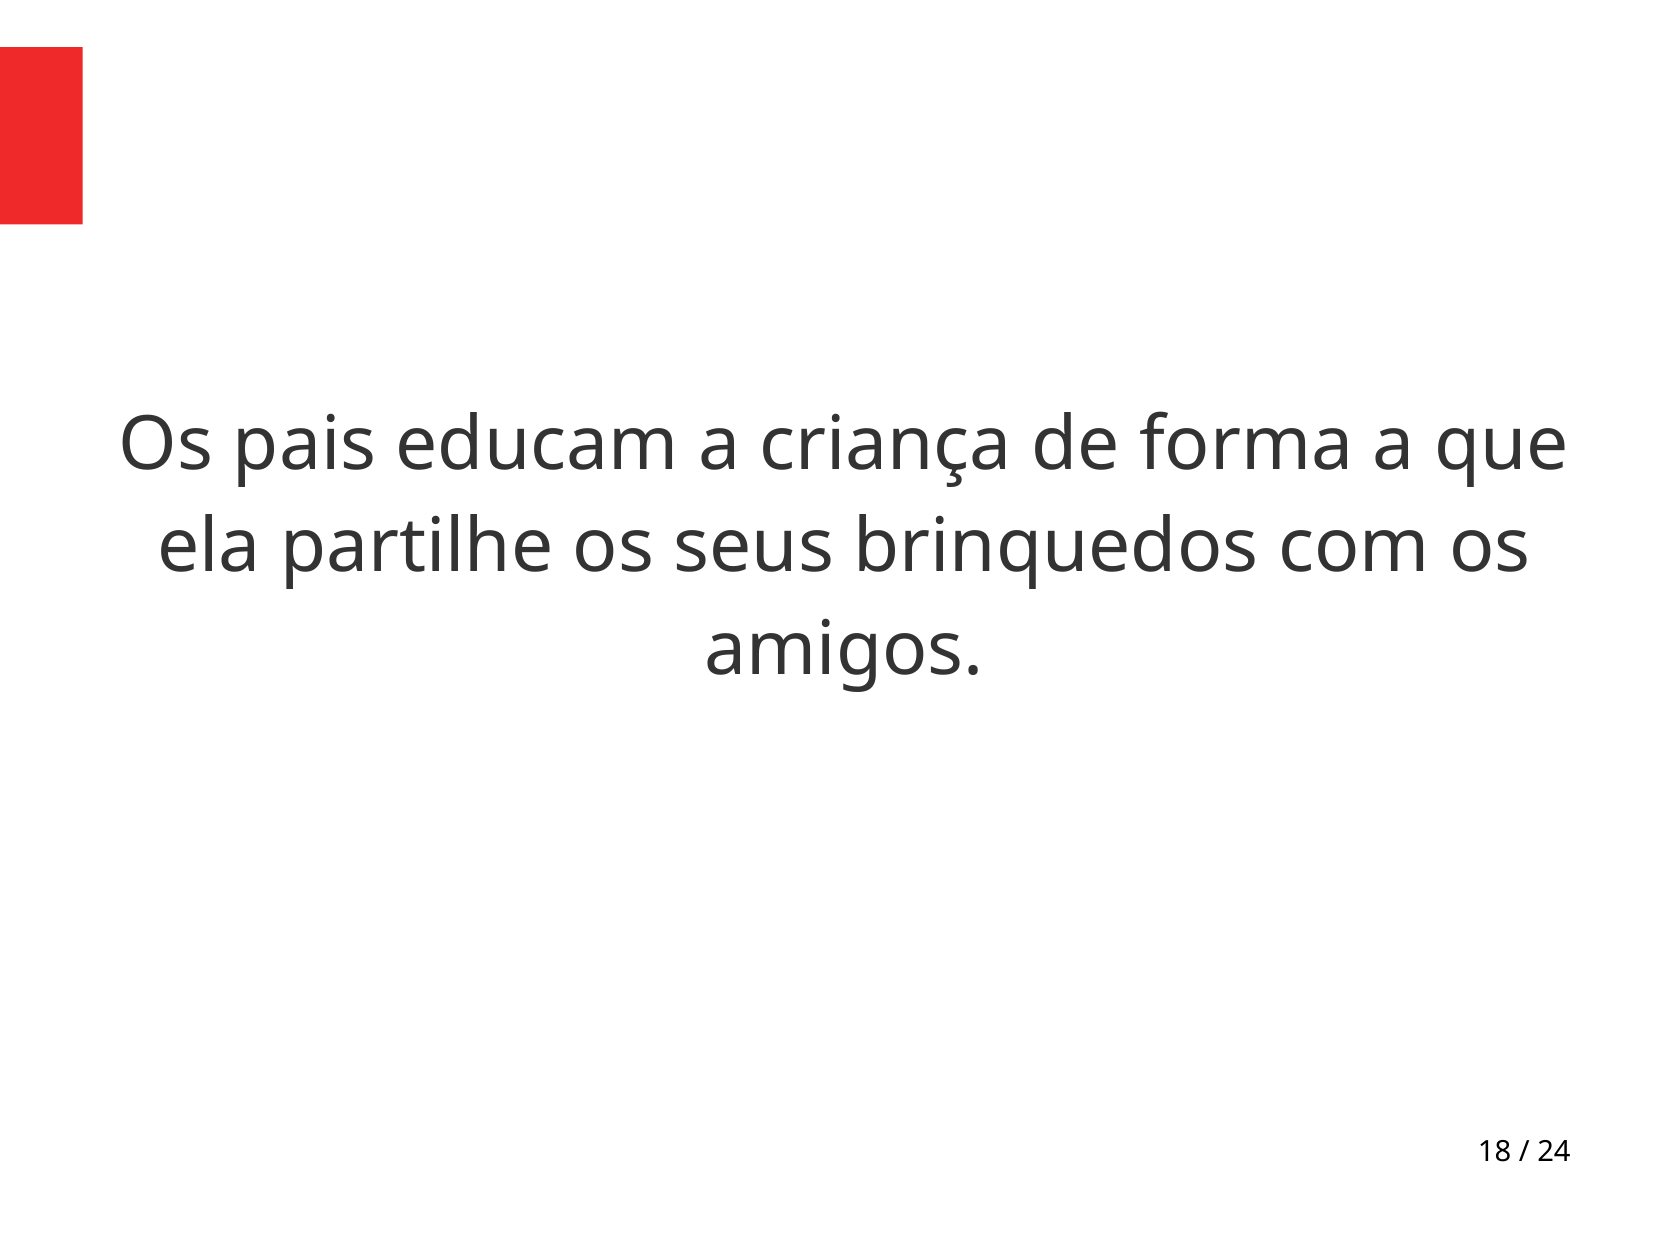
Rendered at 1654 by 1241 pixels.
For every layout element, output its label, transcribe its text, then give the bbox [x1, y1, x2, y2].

title Os pais educam a criança de forma a que ela partilhe os seus brinquedos com os amigos. [118, 411, 1571, 674]
